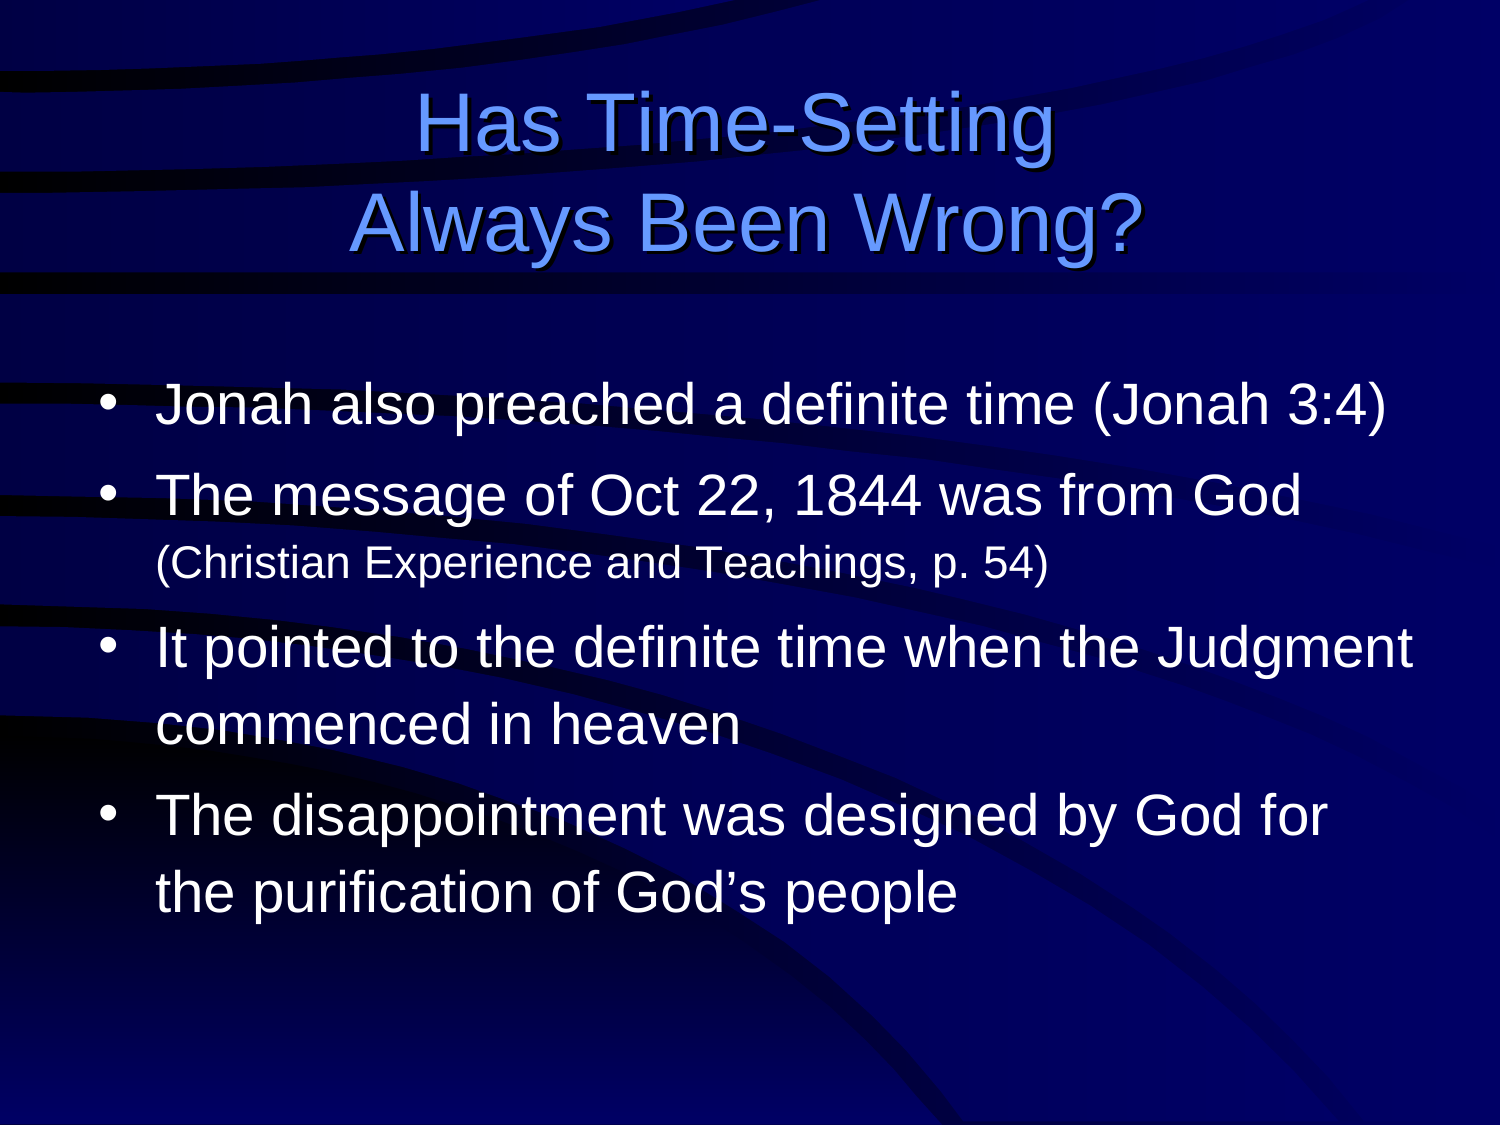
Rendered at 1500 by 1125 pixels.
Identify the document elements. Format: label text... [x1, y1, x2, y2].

title Has Time-Setting Always Been Wrong? [72, 74, 1423, 262]
list Jonah also preached a definite time (Jonah 3:4) The message of Oct 22, 1844 was from God (Christian Experience and Teachings, p. 54) It pointed to the definite time when the Judgment commenced in heaven The disappointment was designed by God for the purification of God’s people [84, 351, 1441, 1018]
